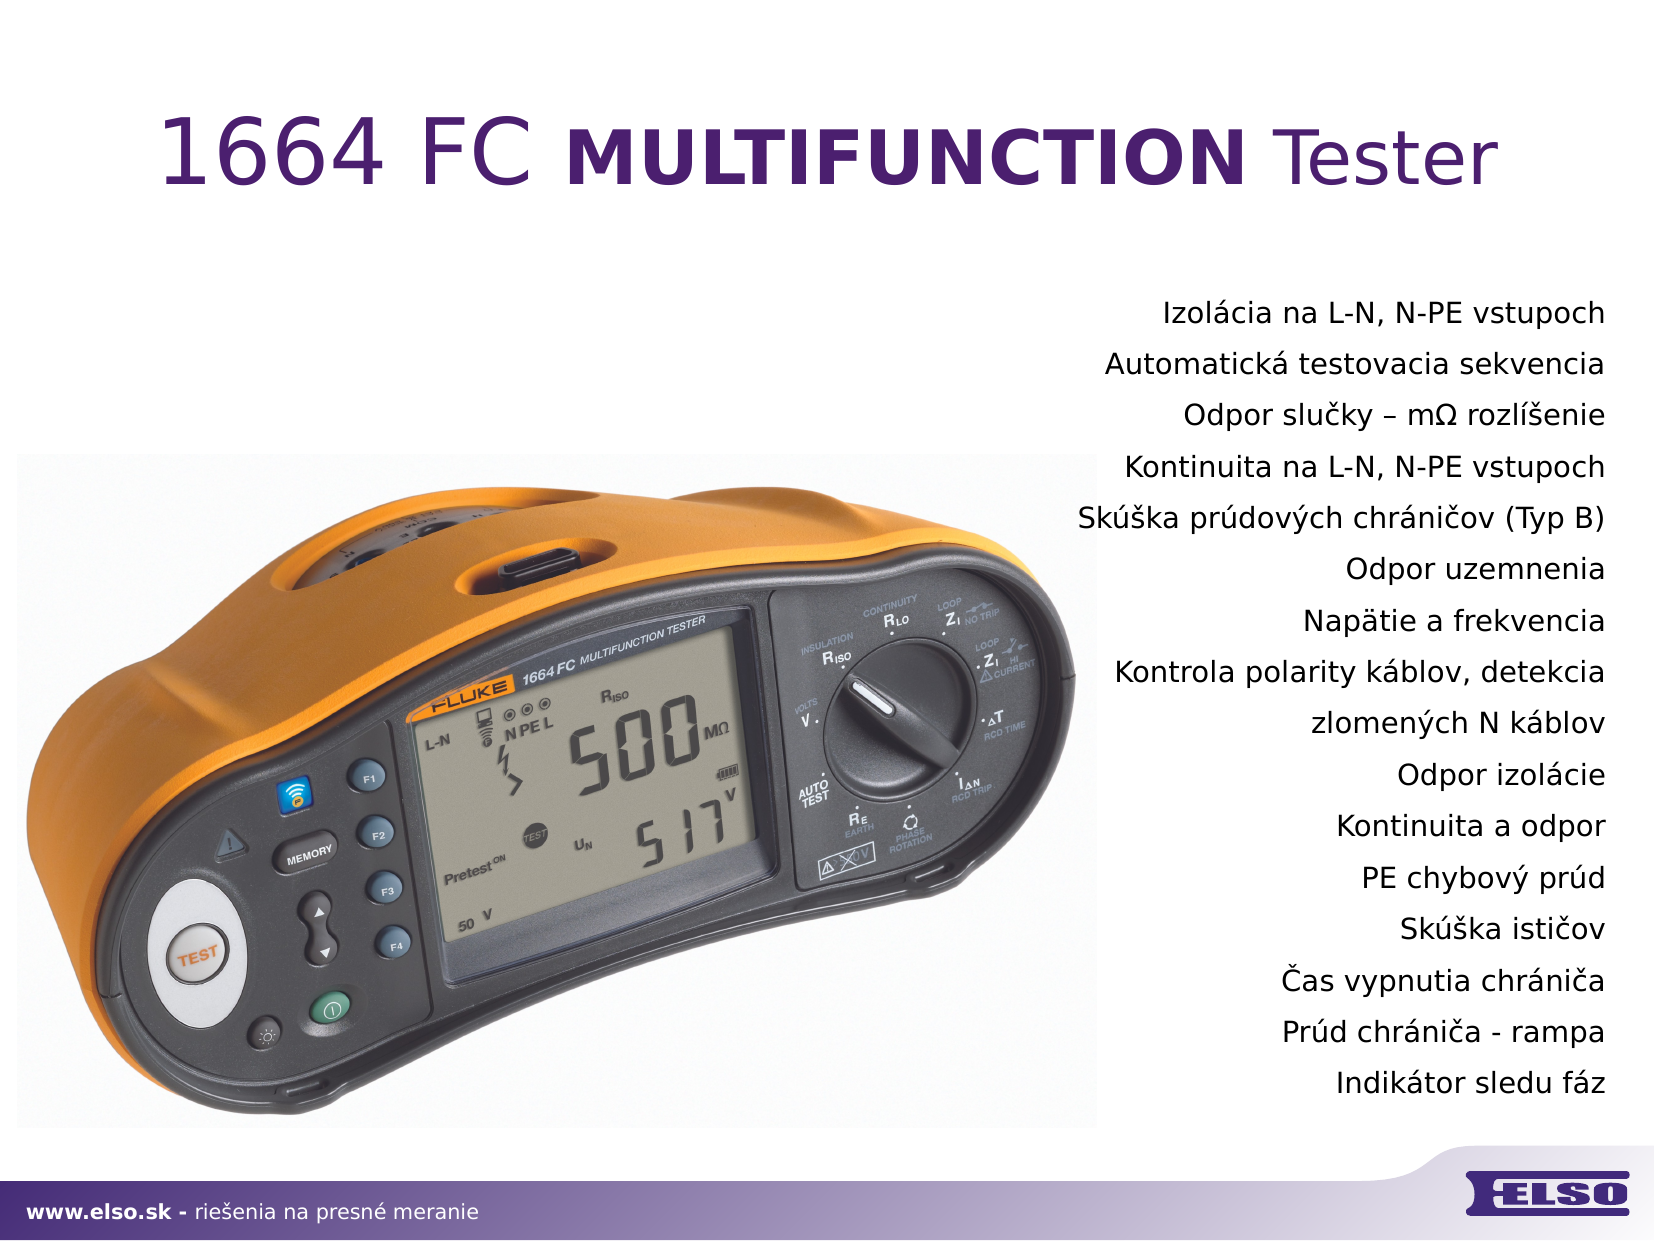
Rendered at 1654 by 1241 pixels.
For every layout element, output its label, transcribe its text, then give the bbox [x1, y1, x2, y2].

subtitle Izolácia na L-N, N-PE vstupoch Automatická testovacia sekvencia Odpor slučky – mΩ rozlíšenie Kontinuita na L-N, N-PE vstupoch Skúška prúdových chráničov (Typ B) Odpor uzemnenia Napätie a frekvencia Kontrola polarity káblov, detekcia zlomených N káblov Odpor izolácie Kontinuita a odpor PE chybový prúd Skúška ističov Čas vypnutia chrániča Prúd chrániča - rampa Indikátor sledu fáz [1040, 292, 1607, 1087]
picture [17, 454, 1097, 1128]
title 1664 FC MULTIFUNCTION Tester [82, 49, 1571, 257]
